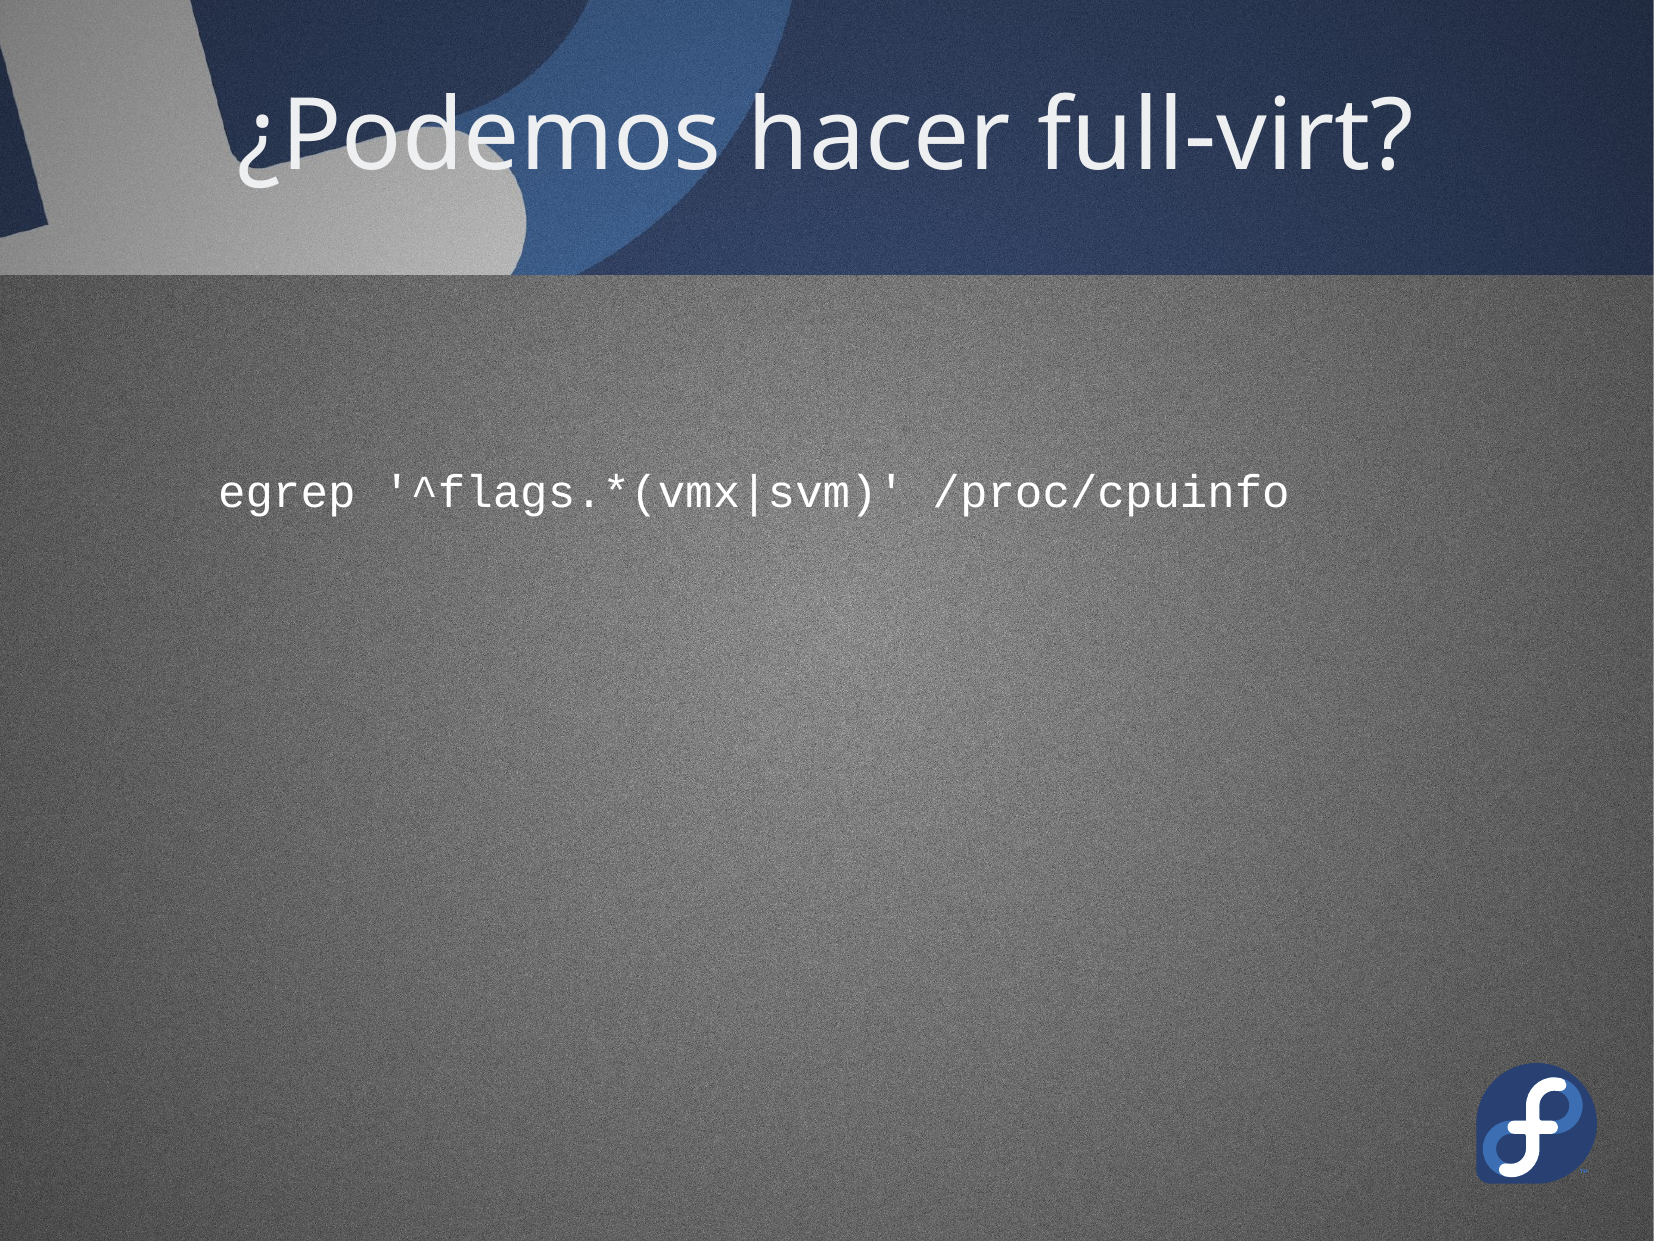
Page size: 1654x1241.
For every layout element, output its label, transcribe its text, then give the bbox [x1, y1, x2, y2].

text_box egrep '^flags.*(vmx|svm)' /proc/cpuinfo [203, 401, 1430, 1170]
picture [0, 0, 1654, 1241]
text_box ¿Podemos hacer full-virt? [88, 29, 1565, 237]
